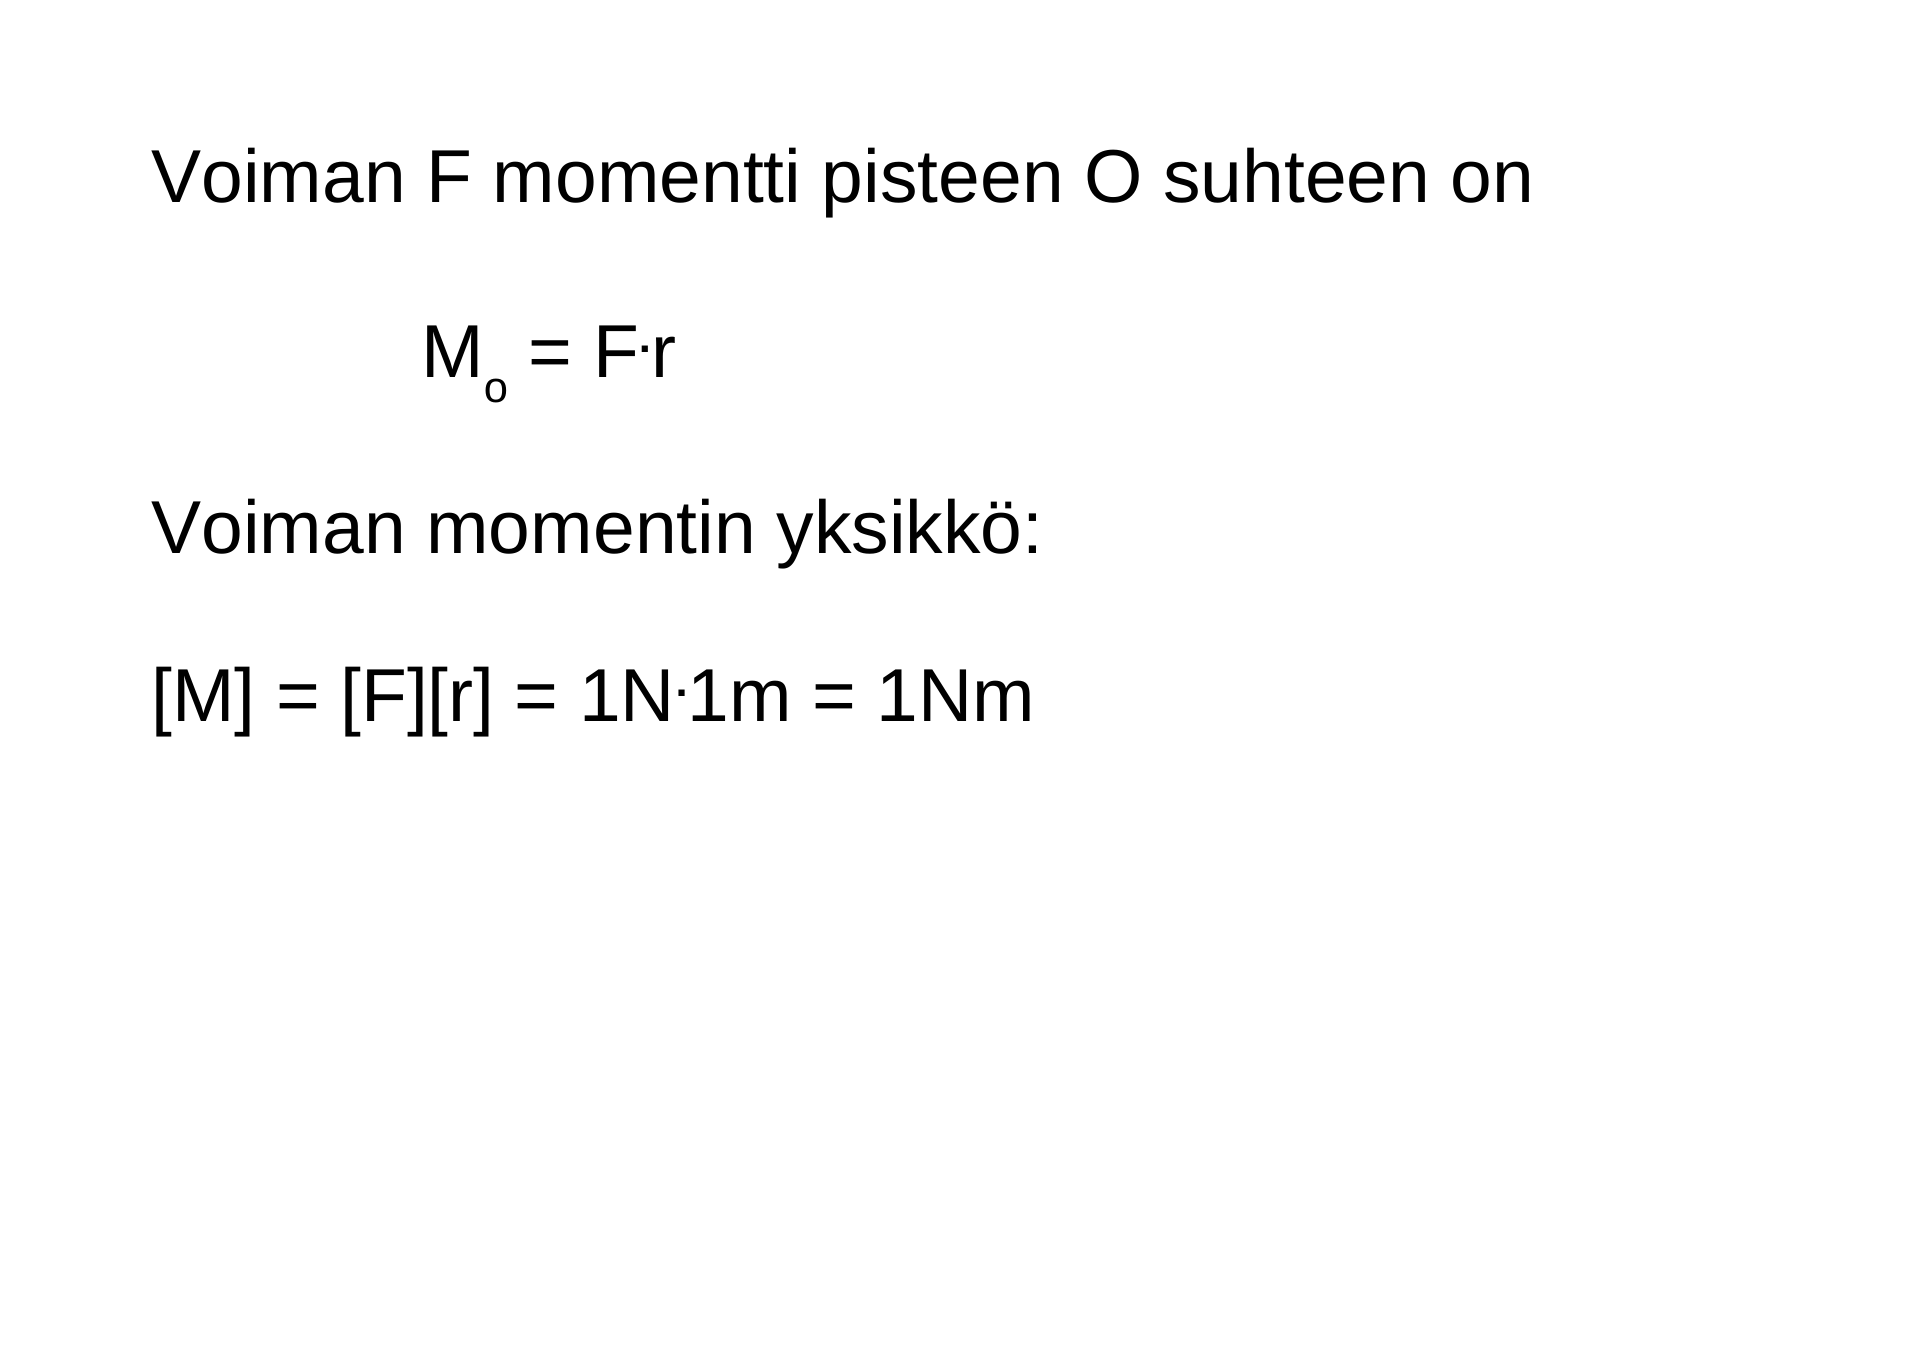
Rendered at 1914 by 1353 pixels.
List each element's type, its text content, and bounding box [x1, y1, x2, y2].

text_box Voiman F momentti pisteen O suhteen on Mo = F.r Voiman momentin yksikkö: [M] = [F][r] = 1N.1m = 1Nm [136, 122, 1805, 1147]
